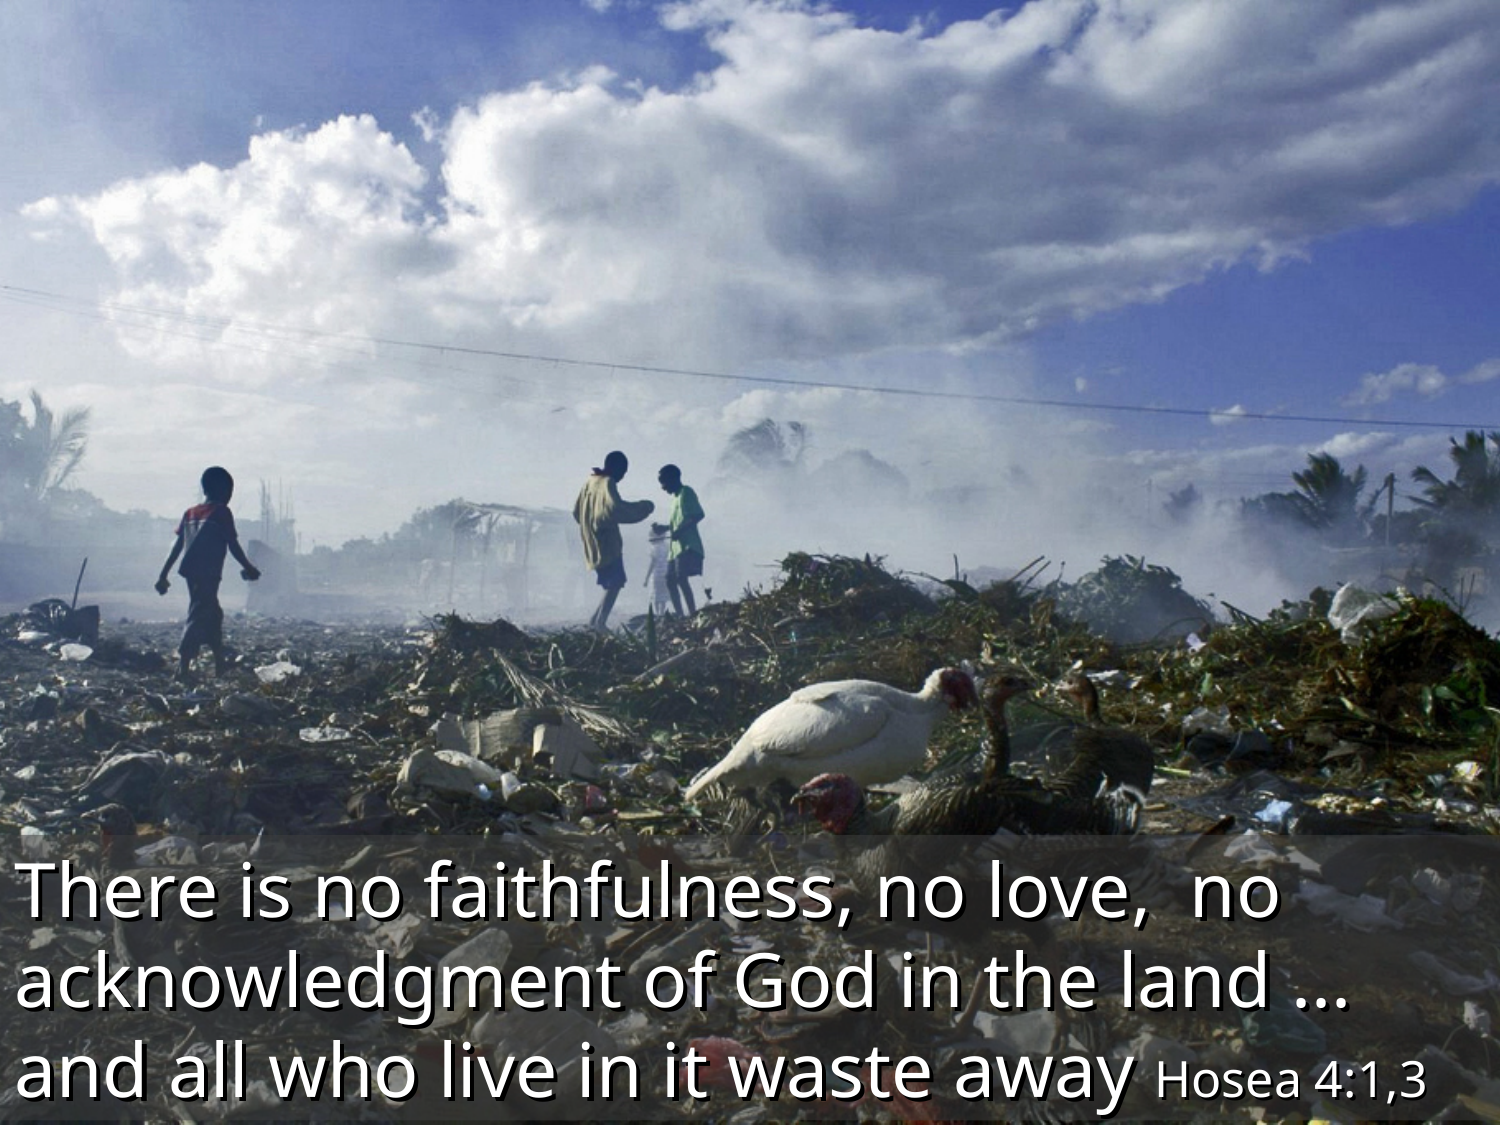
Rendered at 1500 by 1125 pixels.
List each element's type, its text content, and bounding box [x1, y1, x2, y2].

picture [0, 0, 1500, 834]
text_box There is no faithfulness, no love, no acknowledgment of God in the land ... and all who live in it waste away Hosea 4:1,3 [0, 834, 1500, 1121]
picture [0, 1121, 1500, 1125]
